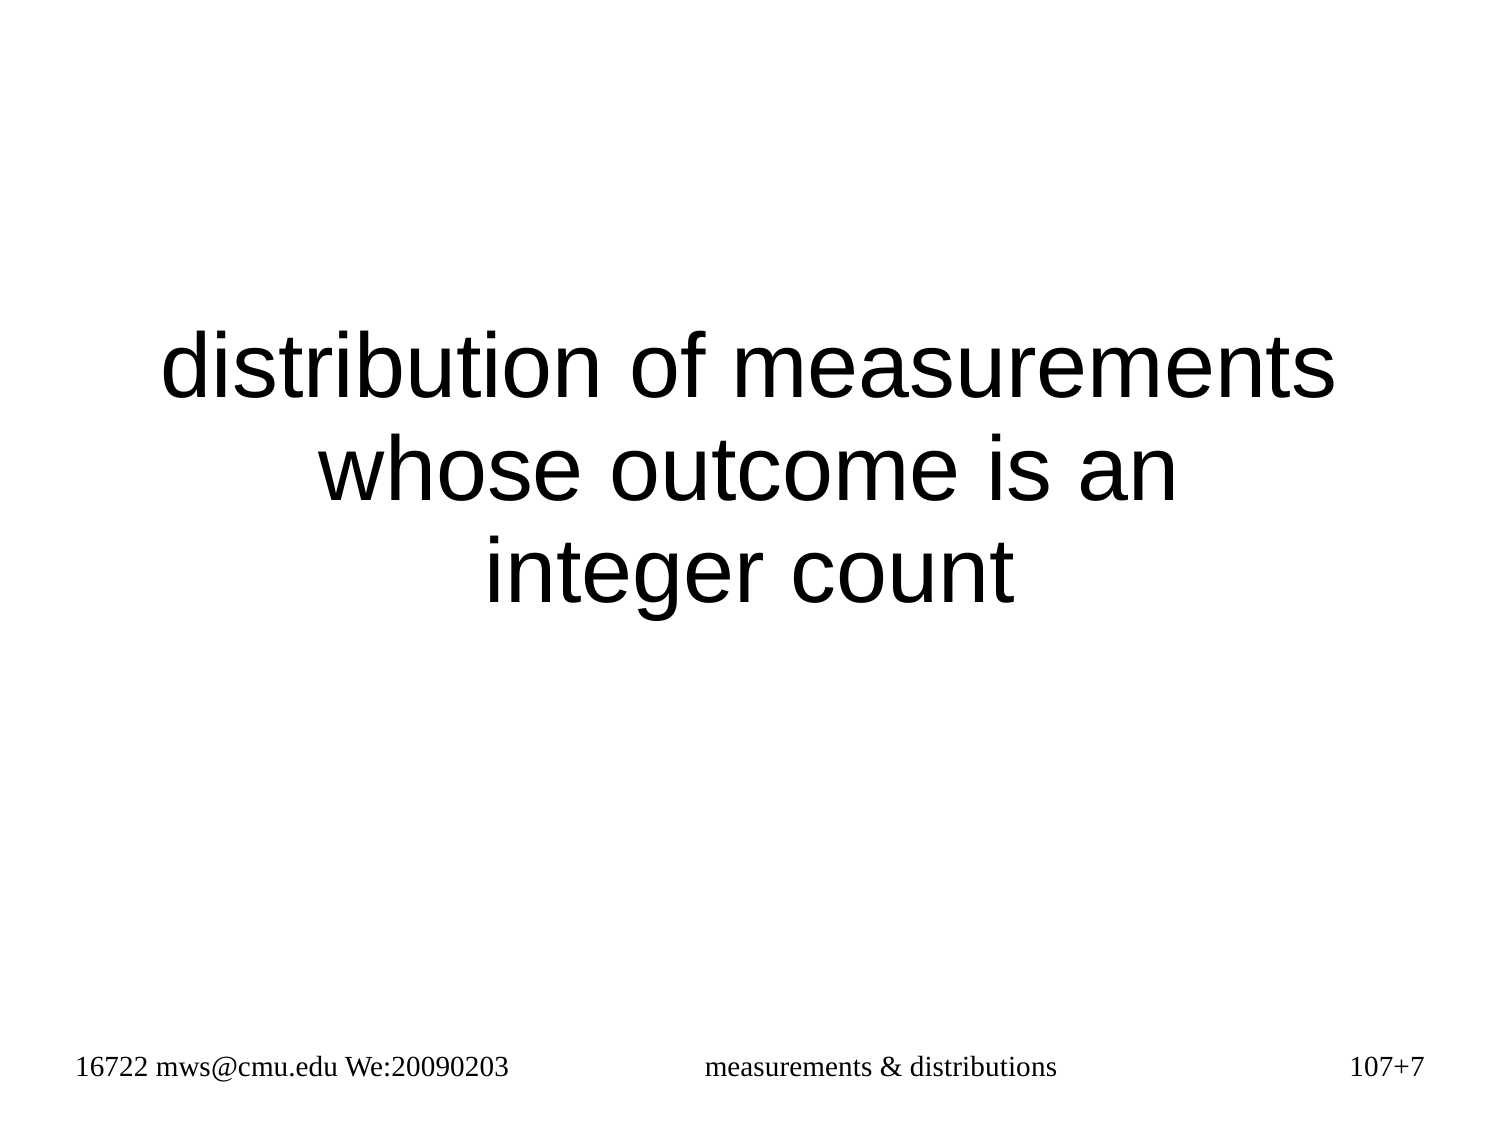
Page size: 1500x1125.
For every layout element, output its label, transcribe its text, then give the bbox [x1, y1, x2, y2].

title distribution of measurements whose outcome is an integer count [112, 262, 1388, 676]
